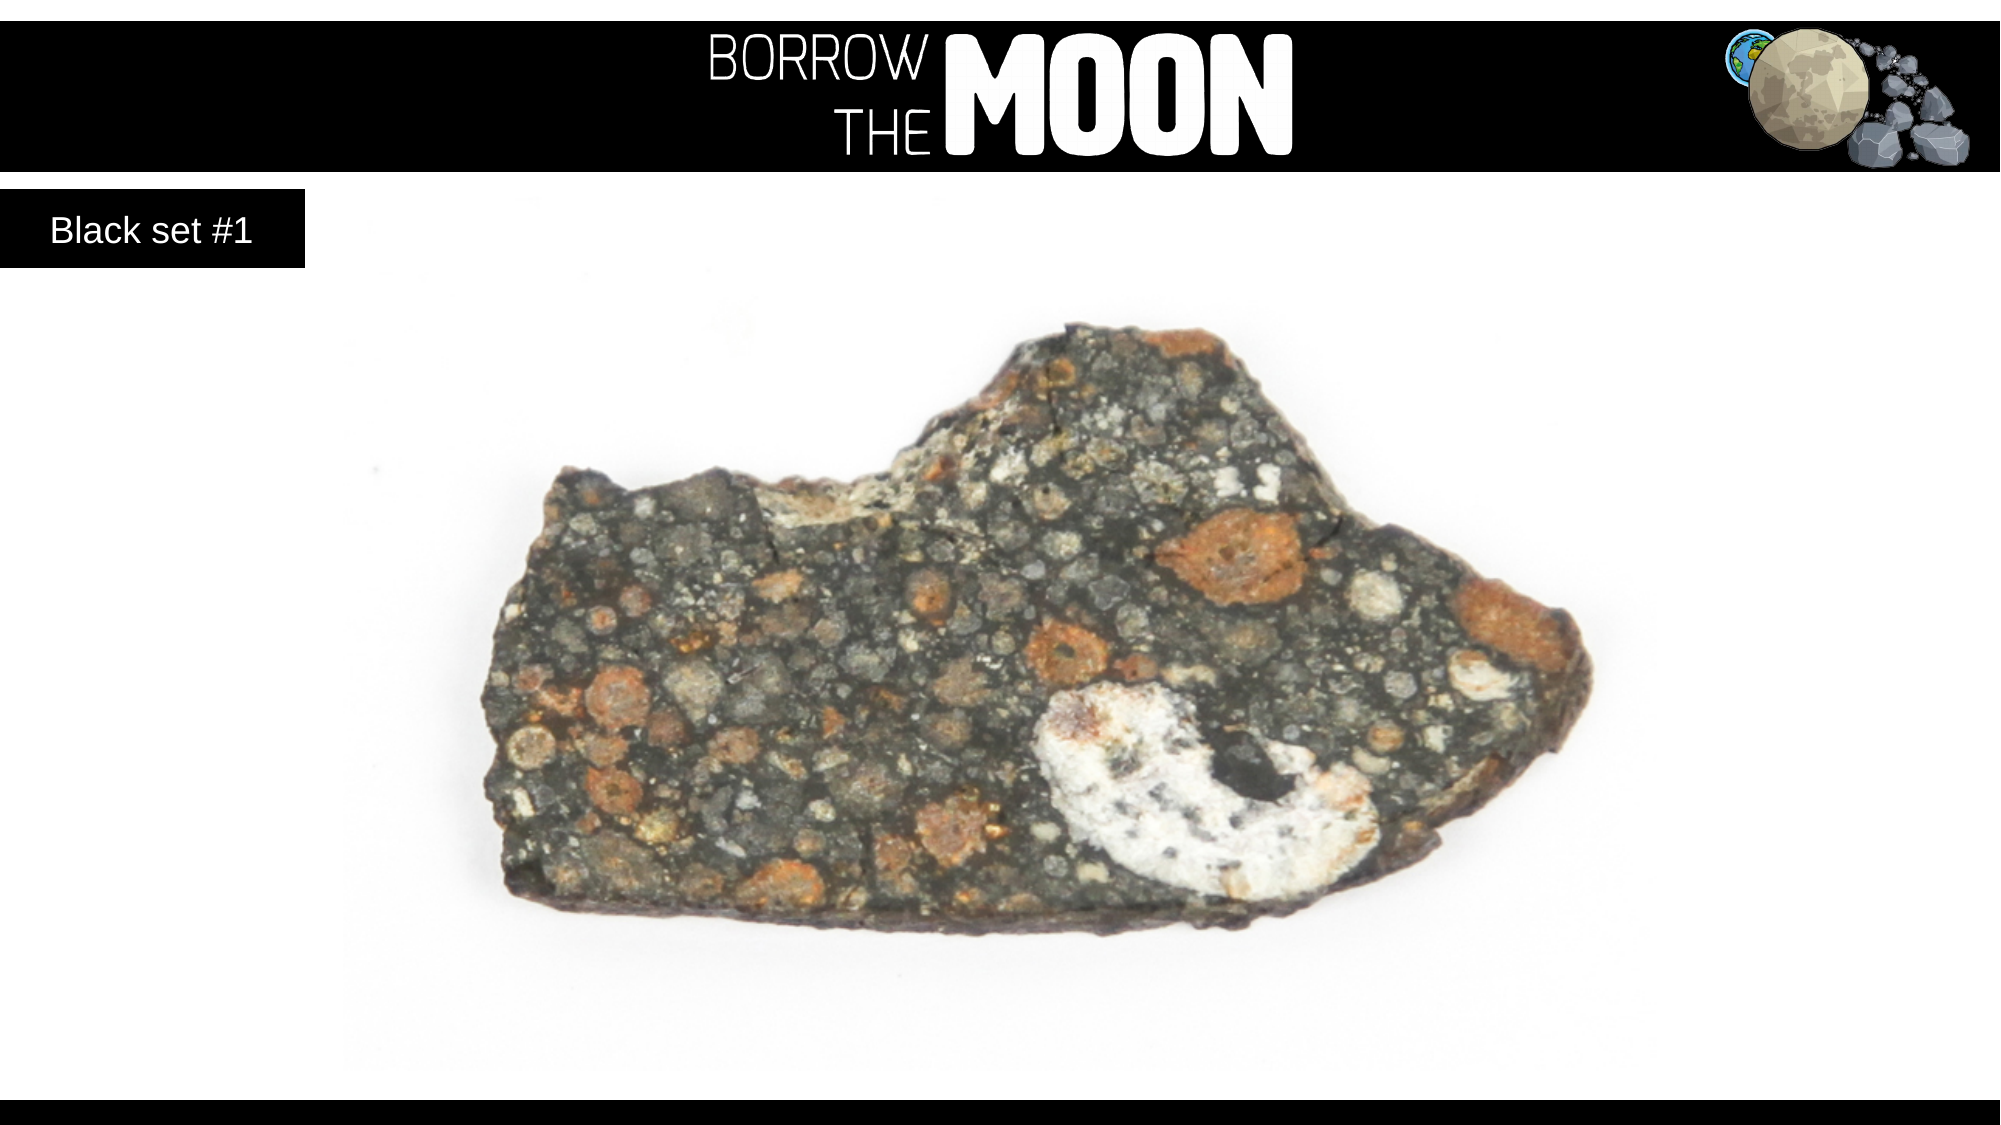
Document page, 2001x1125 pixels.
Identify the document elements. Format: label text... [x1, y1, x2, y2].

picture [343, 196, 1657, 1071]
text_box Black set #1 [0, 189, 305, 268]
